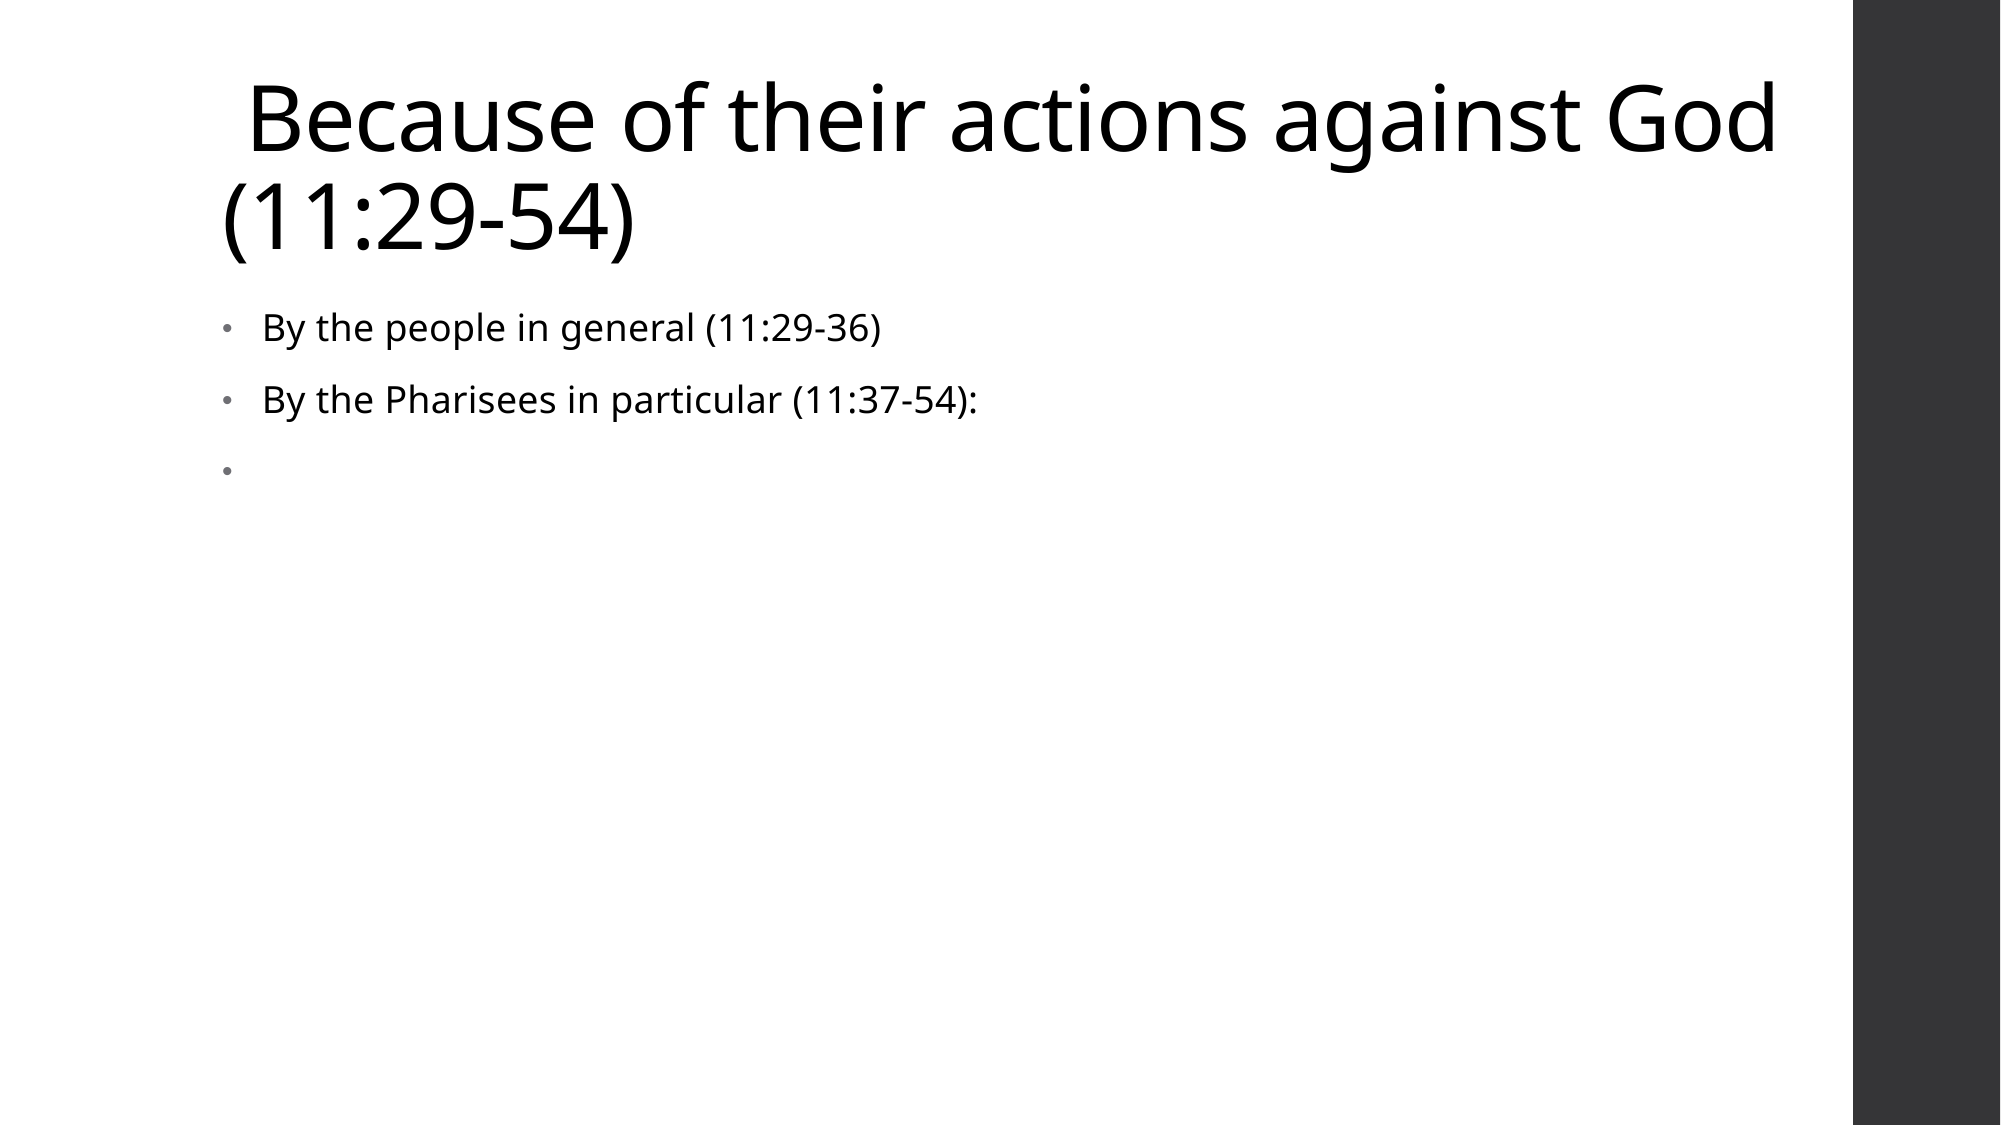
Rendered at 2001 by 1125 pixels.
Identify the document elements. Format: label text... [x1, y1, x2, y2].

title Because of their actions against God (11:29-54) [206, 60, 1797, 278]
list By the people in general (11:29-36) By the Pharisees in particular (11:37-54): [206, 299, 1617, 1014]
